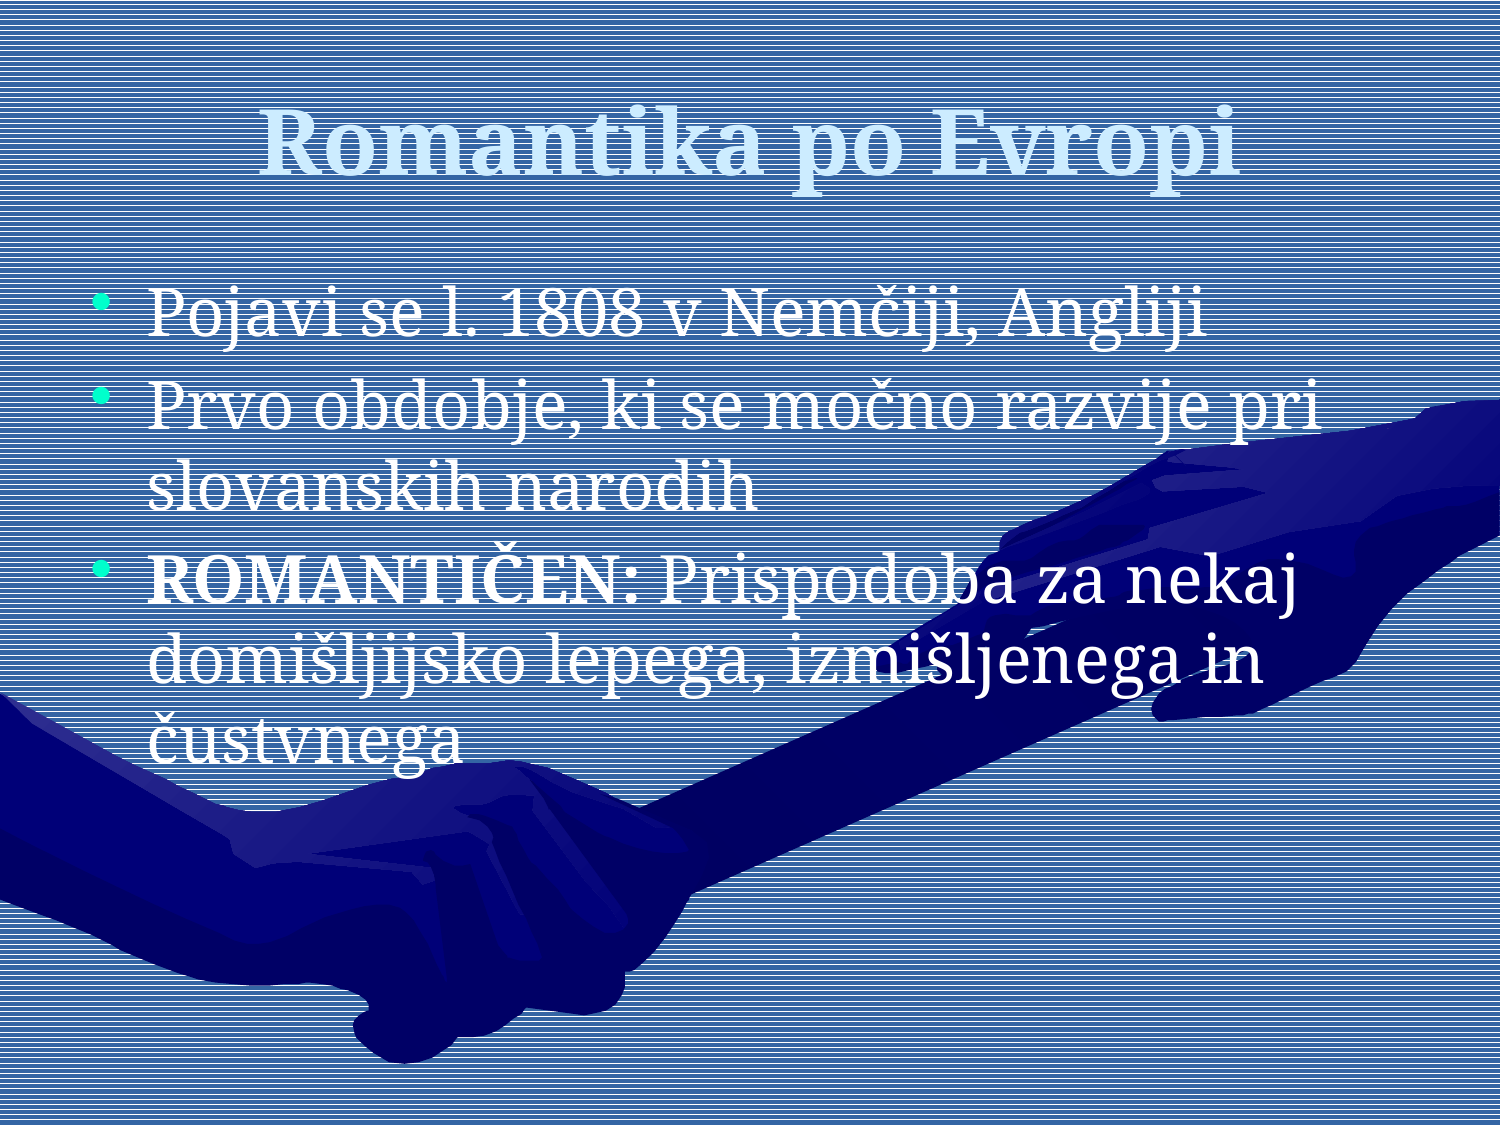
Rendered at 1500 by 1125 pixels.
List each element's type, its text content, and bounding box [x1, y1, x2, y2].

title Romantika po Evropi [75, 45, 1425, 233]
list Pojavi se l. 1808 v Nemčiji, Angliji Prvo obdobje, ki se močno razvije pri slovanskih narodih ROMANTIČEN: Prispodoba za nekaj domišljijsko lepega, izmišljenega in čustvnega [75, 262, 1425, 1000]
